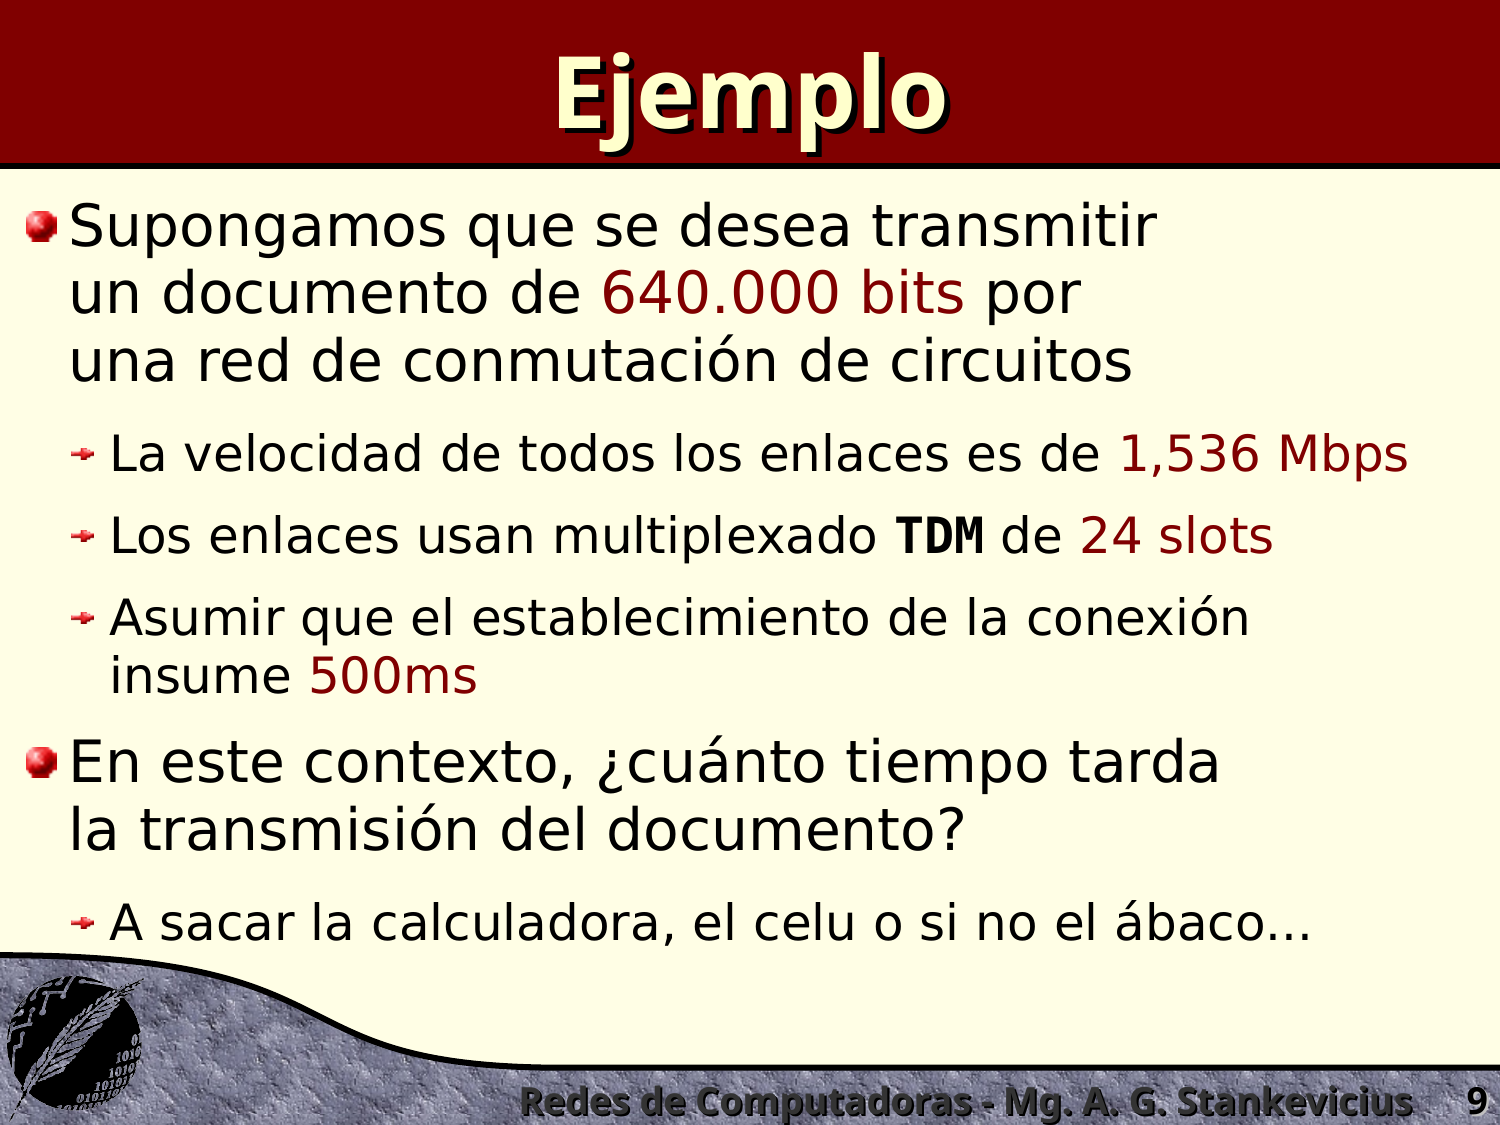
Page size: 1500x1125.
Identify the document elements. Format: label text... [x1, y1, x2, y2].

picture [790, 1100, 795, 1110]
picture [1047, 1100, 1054, 1110]
title Ejemplo [15, 5, 1485, 160]
list Supongamos que se desea transmitir un documento de 640.000 bits por una red de conmutación de circuitos La velocidad de todos los enlaces es de 1,536 Mbps Los enlaces usan multiplexado TDM de 24 slots Asumir que el establecimiento de la conexión insume 500ms En este contexto, ¿cuánto tiempo tarda la transmisión del documento? A sacar la calculadora, el celu o si no el ábaco... [11, 192, 1486, 956]
picture [0, 959, 1500, 1125]
